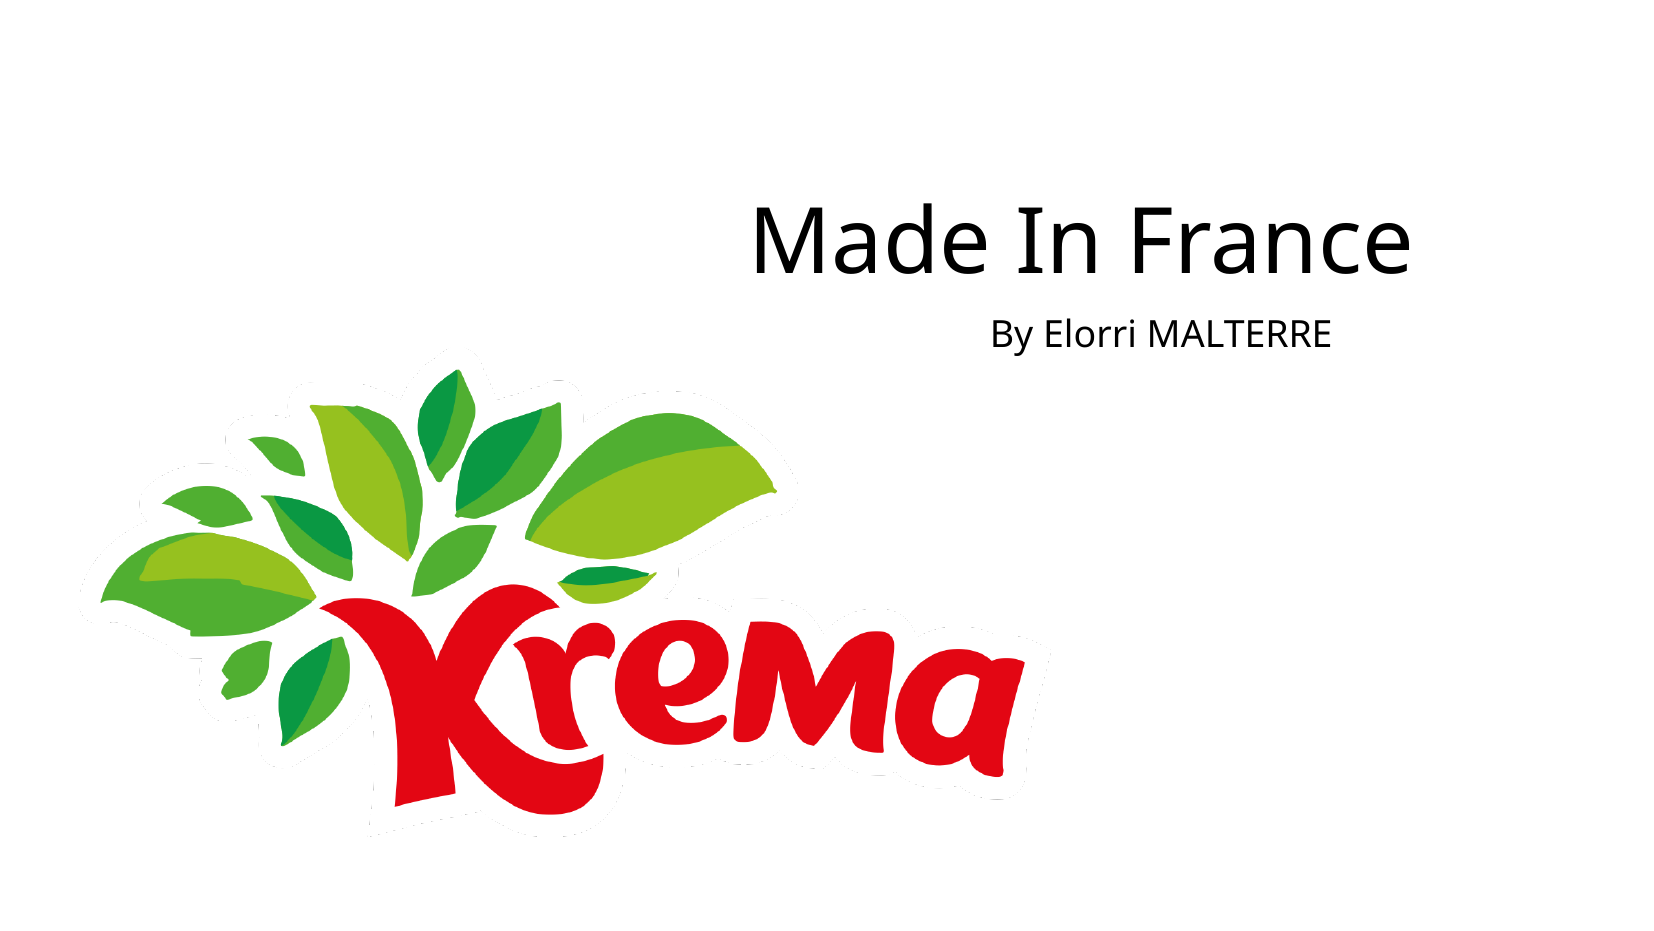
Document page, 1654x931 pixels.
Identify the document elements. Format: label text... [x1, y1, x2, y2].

picture [78, 347, 1051, 837]
subtitle Made In France [337, 0, 1654, 598]
text_box By Elorri MALTERRE [975, 300, 1388, 348]
